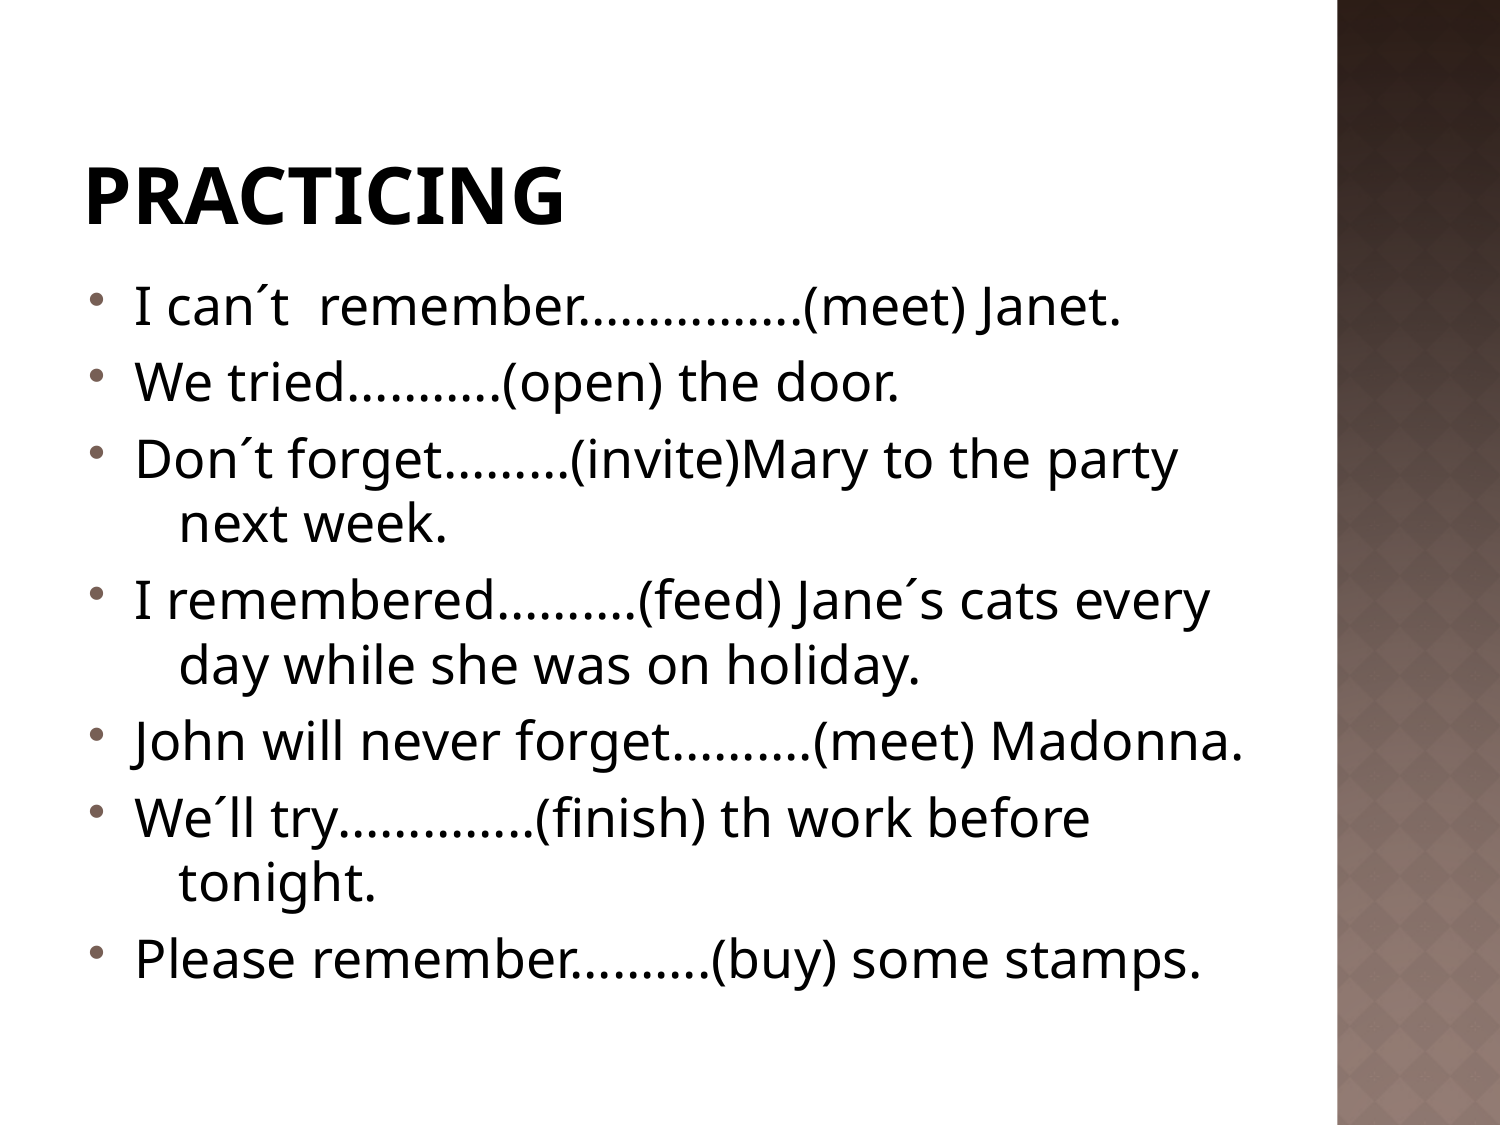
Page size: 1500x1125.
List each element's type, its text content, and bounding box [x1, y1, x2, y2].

title Practicing [75, 52, 1263, 240]
list I can´t remember…………….(meet) Janet. We tried………..(open) the door. Don´t forget………(invite)Mary to the party next week. I remembered……….(feed) Jane´s cats every day while she was on holiday. John will never forget……….(meet) Madonna. We´ll try…………..(finish) th work before tonight. Please remember……….(buy) some stamps. [75, 264, 1263, 1060]
